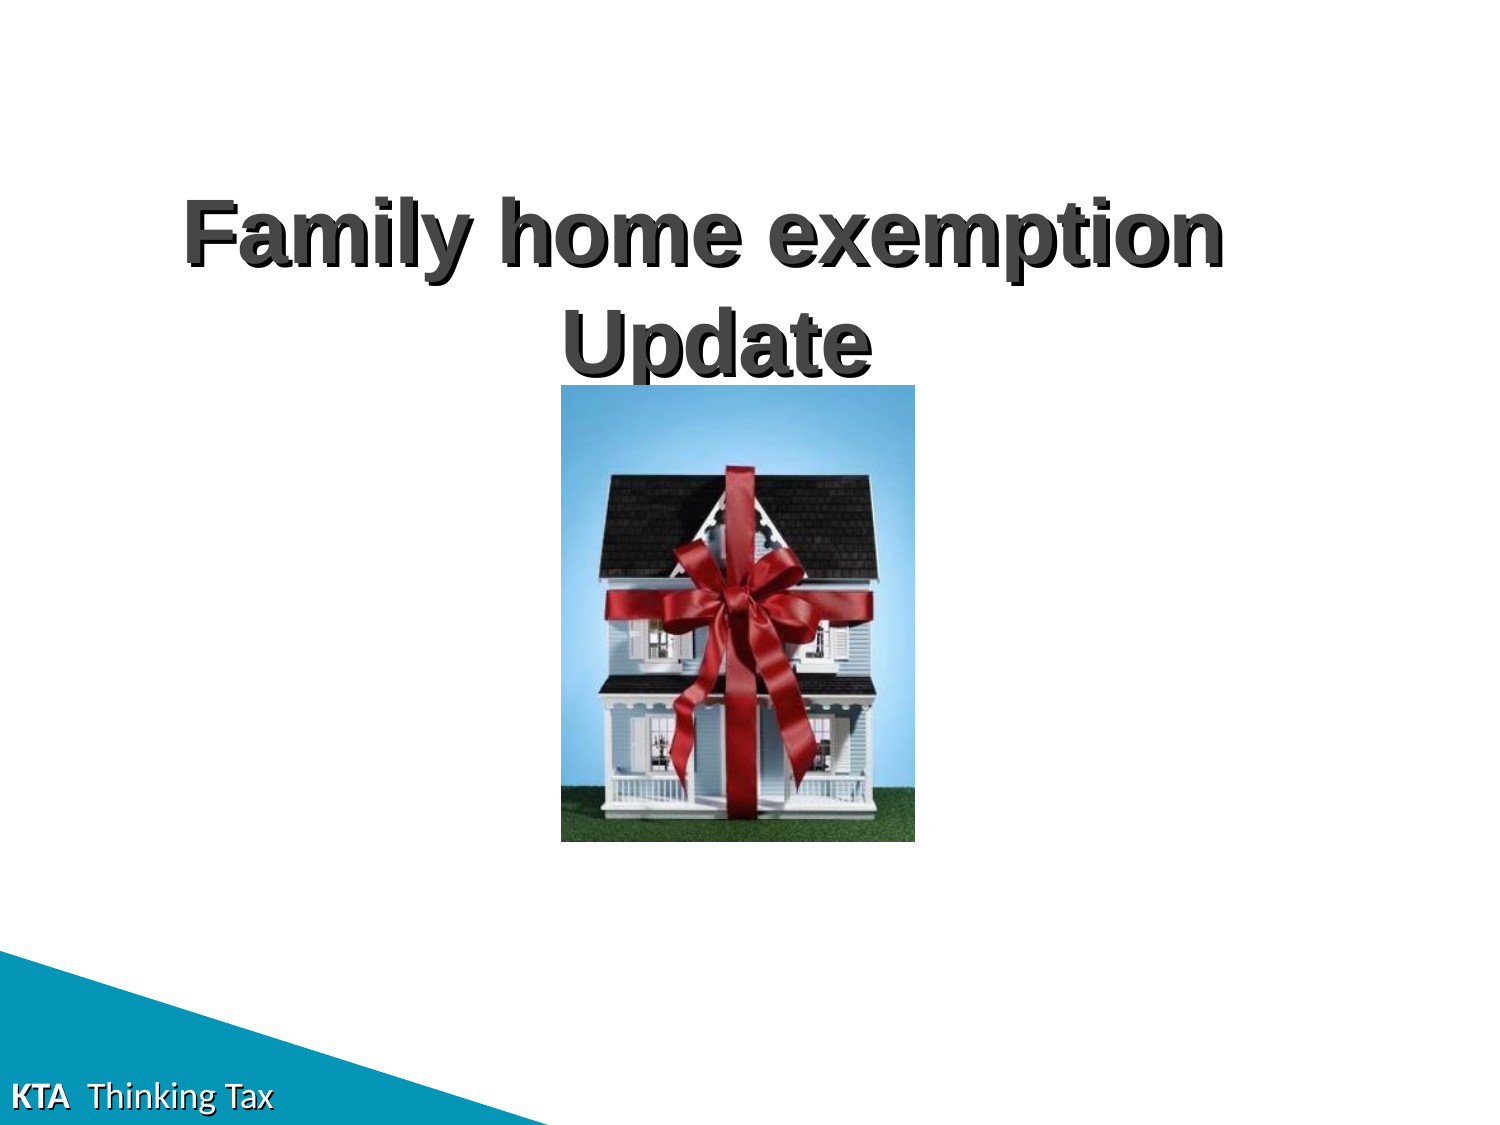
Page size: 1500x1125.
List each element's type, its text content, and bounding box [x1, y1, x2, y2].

picture [561, 385, 915, 842]
title Family home exemption Update [41, 54, 1392, 243]
